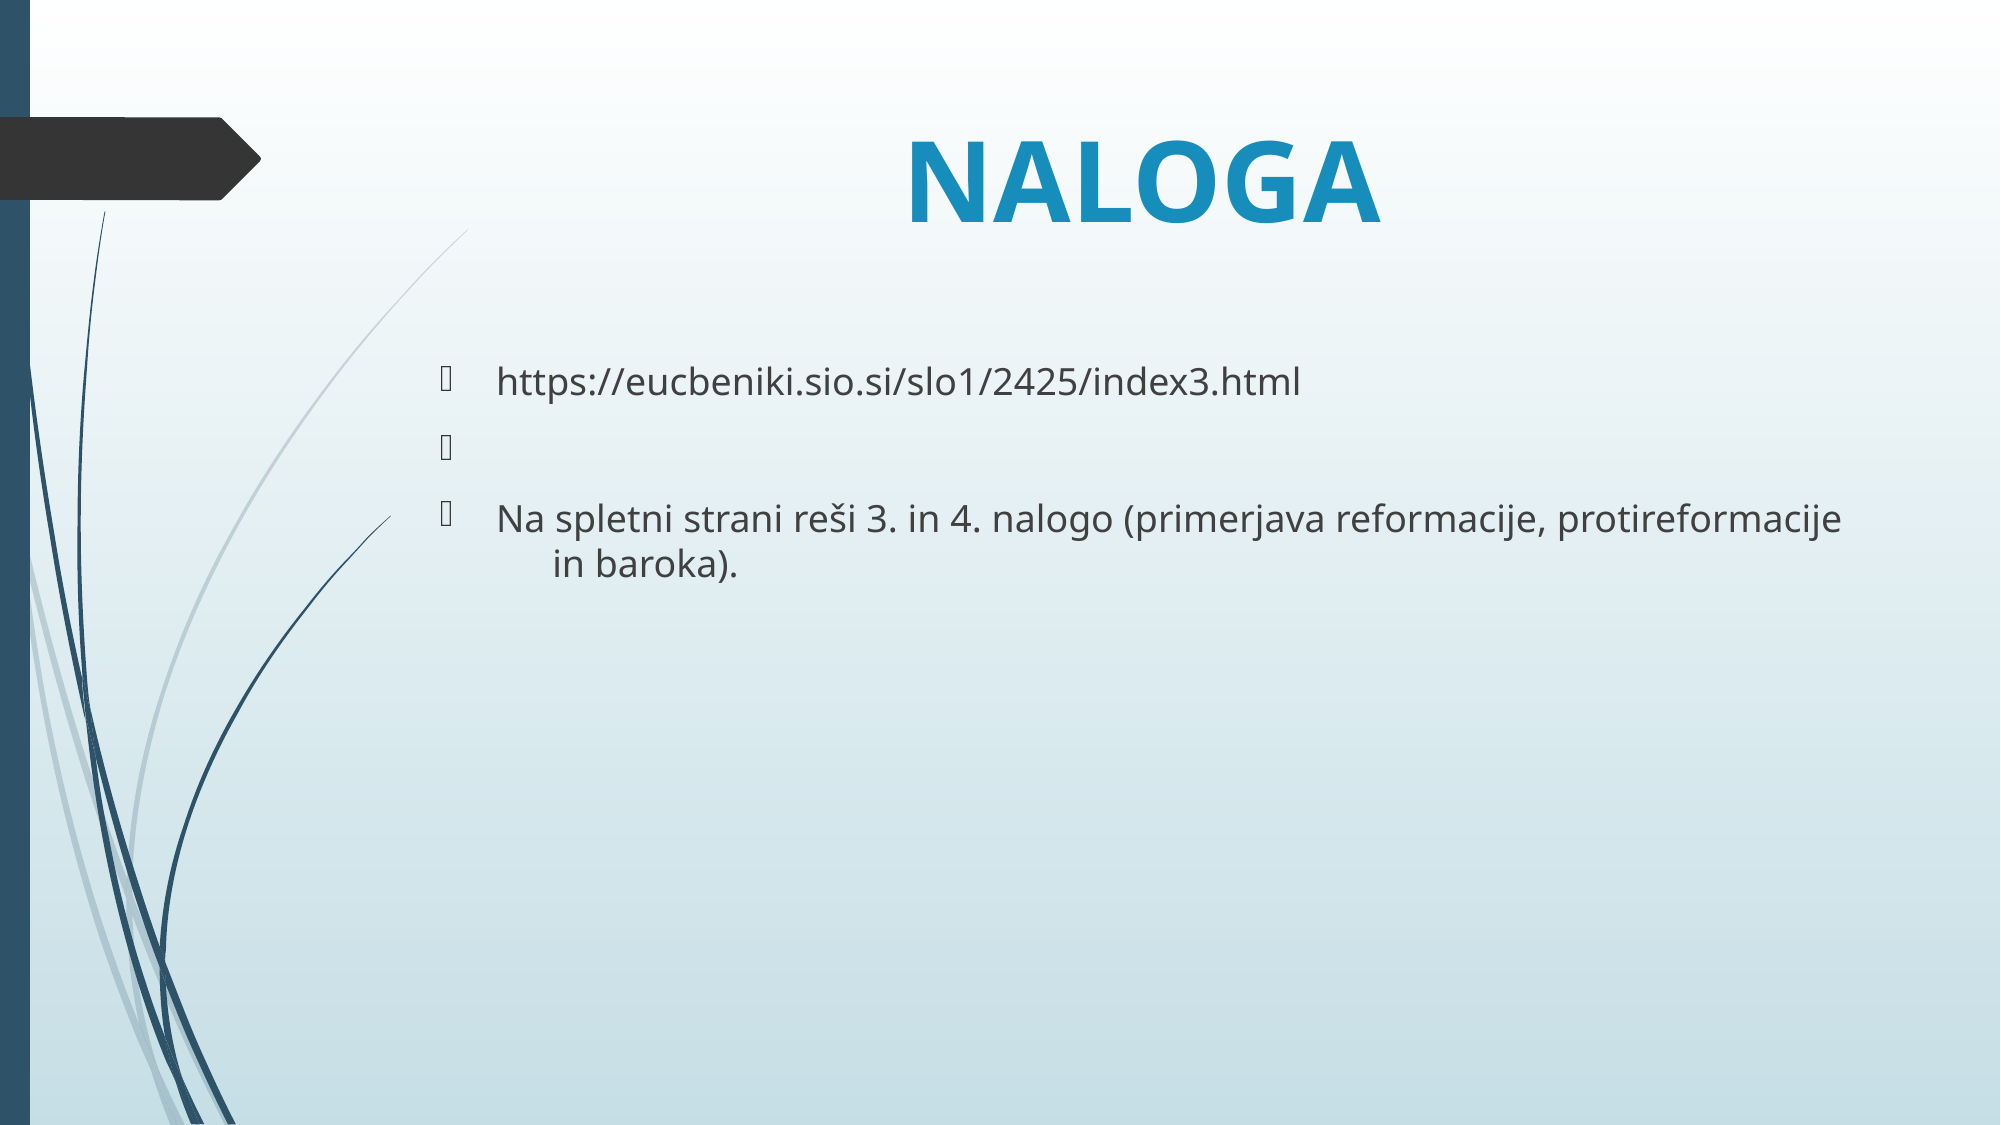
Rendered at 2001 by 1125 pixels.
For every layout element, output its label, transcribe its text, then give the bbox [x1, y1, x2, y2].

list https://eucbeniki.sio.si/slo1/2425/index3.html Na spletni strani reši 3. in 4. nalogo (primerjava reformacije, protireformacije in baroka). [424, 350, 1888, 970]
title NALOGA [425, 102, 1888, 313]
